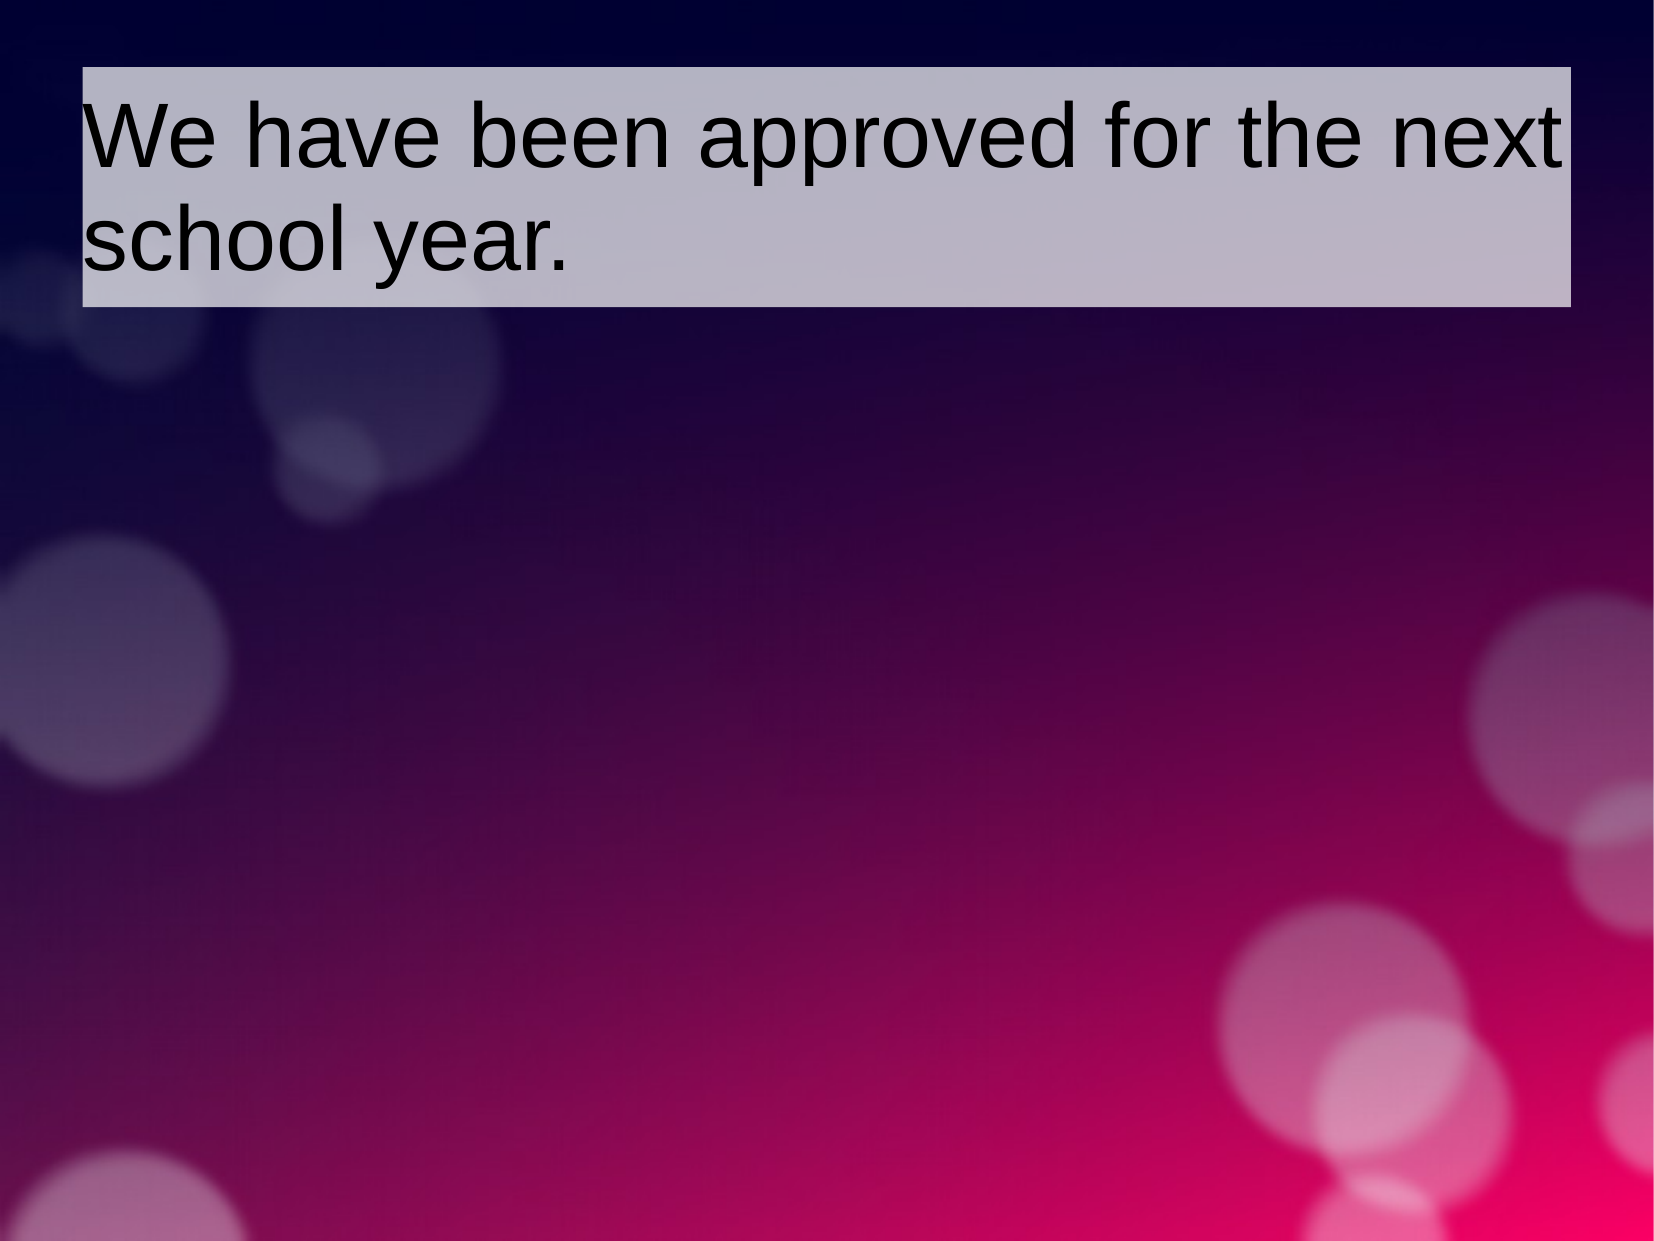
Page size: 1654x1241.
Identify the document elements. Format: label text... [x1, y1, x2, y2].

picture [0, 0, 1654, 1241]
title We have been approved for the next school year. [82, 67, 1571, 308]
